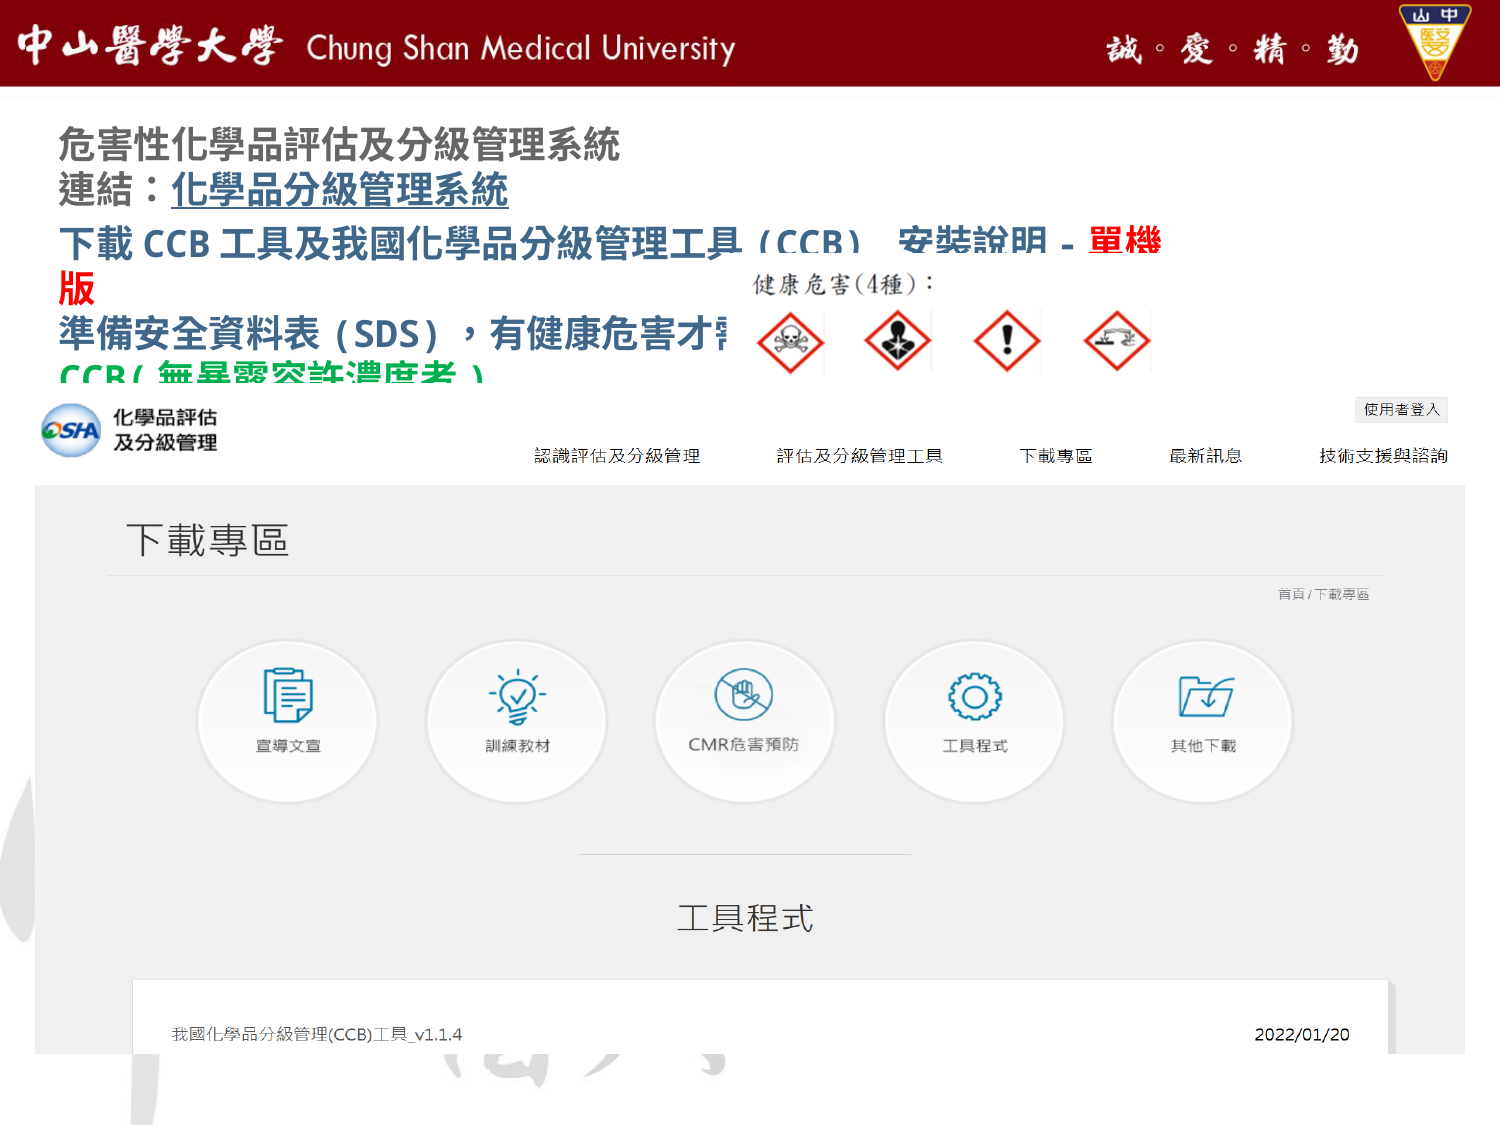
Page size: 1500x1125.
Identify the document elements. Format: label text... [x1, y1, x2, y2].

text_box 危害性化學品評估及分級管理系統 連結：化學品分級管理系統 下載CCB工具及我國化學品分級管理工具(CCB)_安裝說明-單機版 準備安全資料表(SDS)，有健康危害才需 CCB(無暴露容許濃度者) [44, 114, 1187, 383]
picture [35, 253, 1465, 1054]
